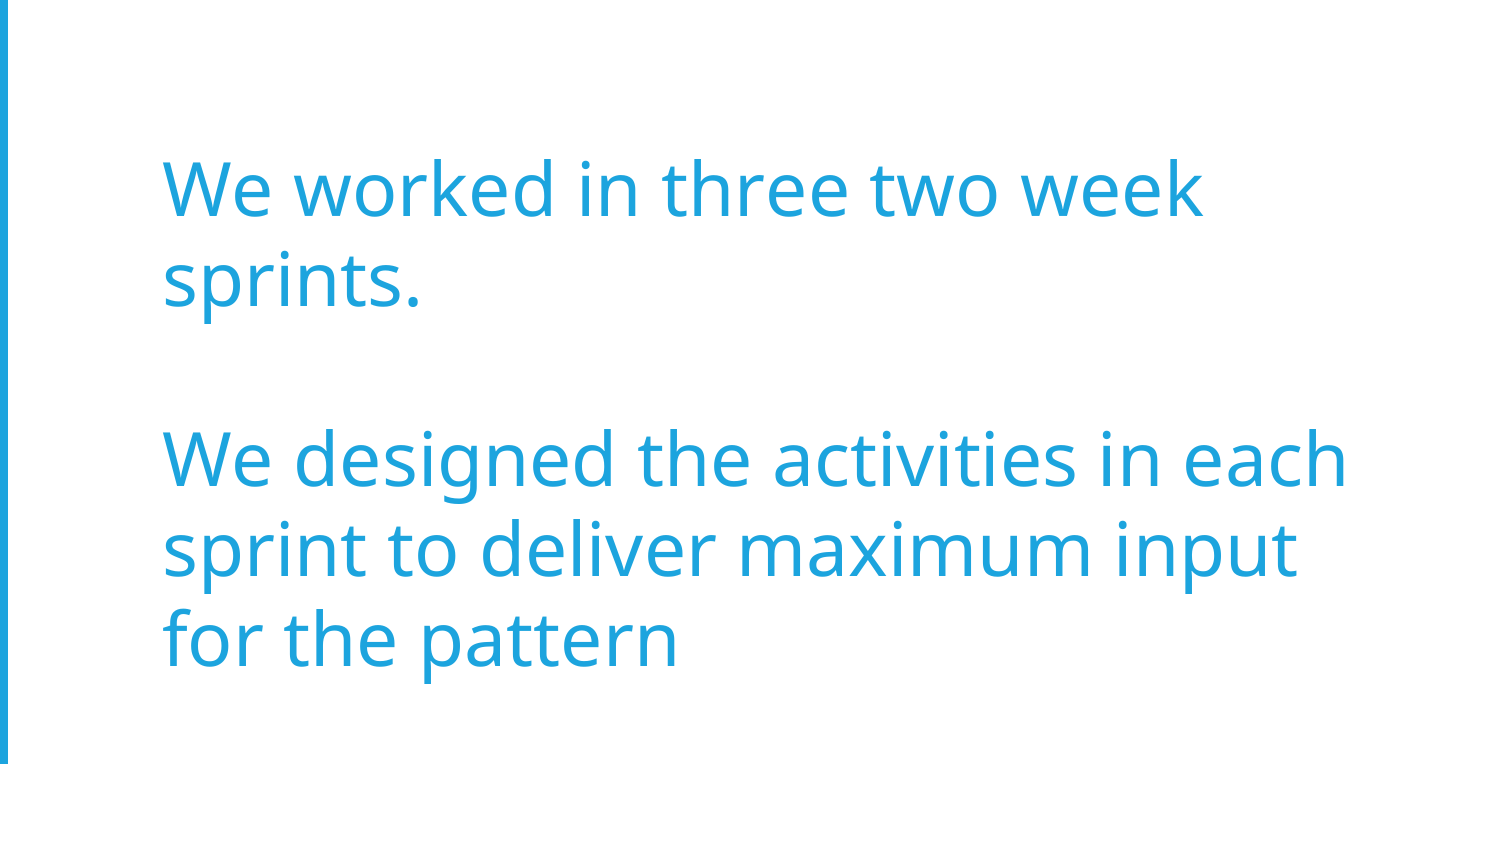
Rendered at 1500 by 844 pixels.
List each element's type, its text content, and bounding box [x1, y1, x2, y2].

title We worked in three two week sprints. We designed the activities in each sprint to deliver maximum input for the pattern [147, 126, 1396, 615]
